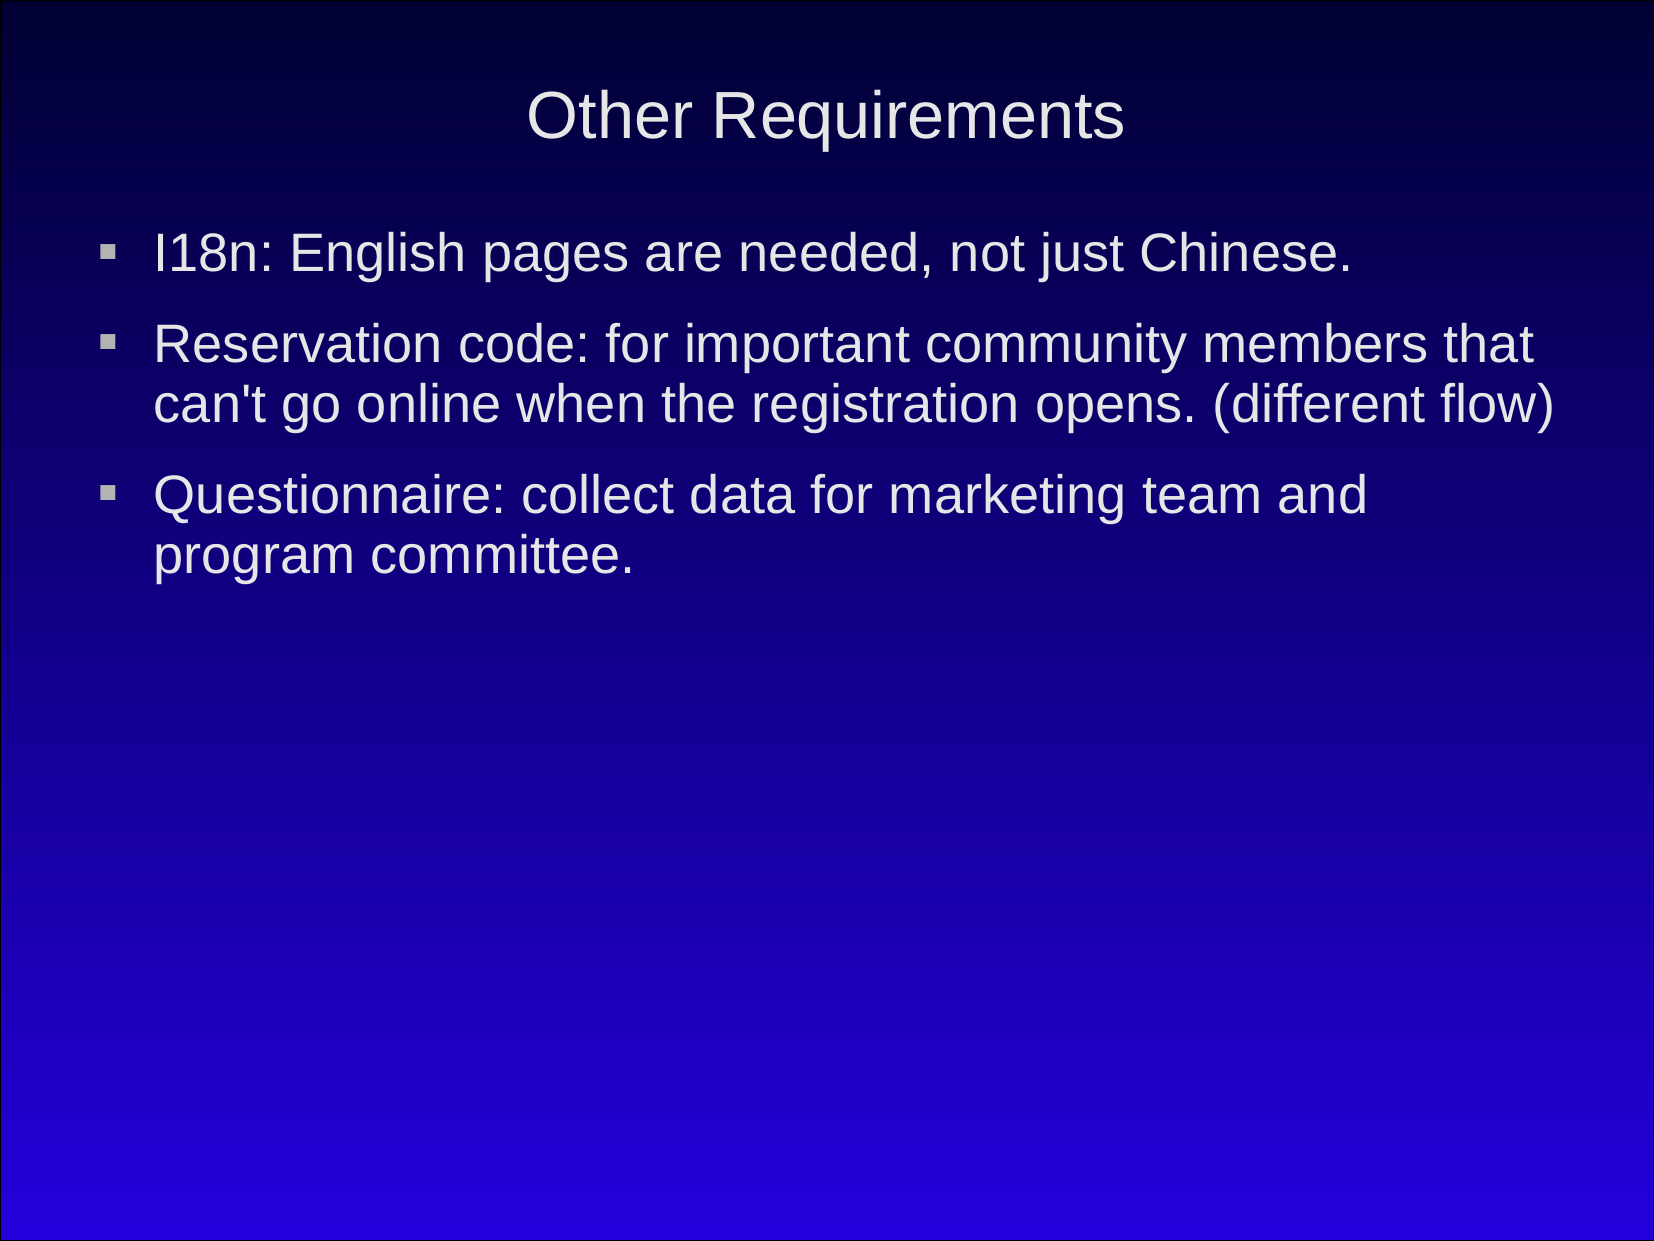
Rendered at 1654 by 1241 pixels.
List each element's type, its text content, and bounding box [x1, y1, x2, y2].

title Other Requirements [82, 56, 1571, 175]
list I18n: English pages are needed, not just Chinese. Reservation code: for important community members that can't go online when the registration opens. (different flow) Questionnaire: collect data for marketing team and program committee. [82, 222, 1571, 1094]
